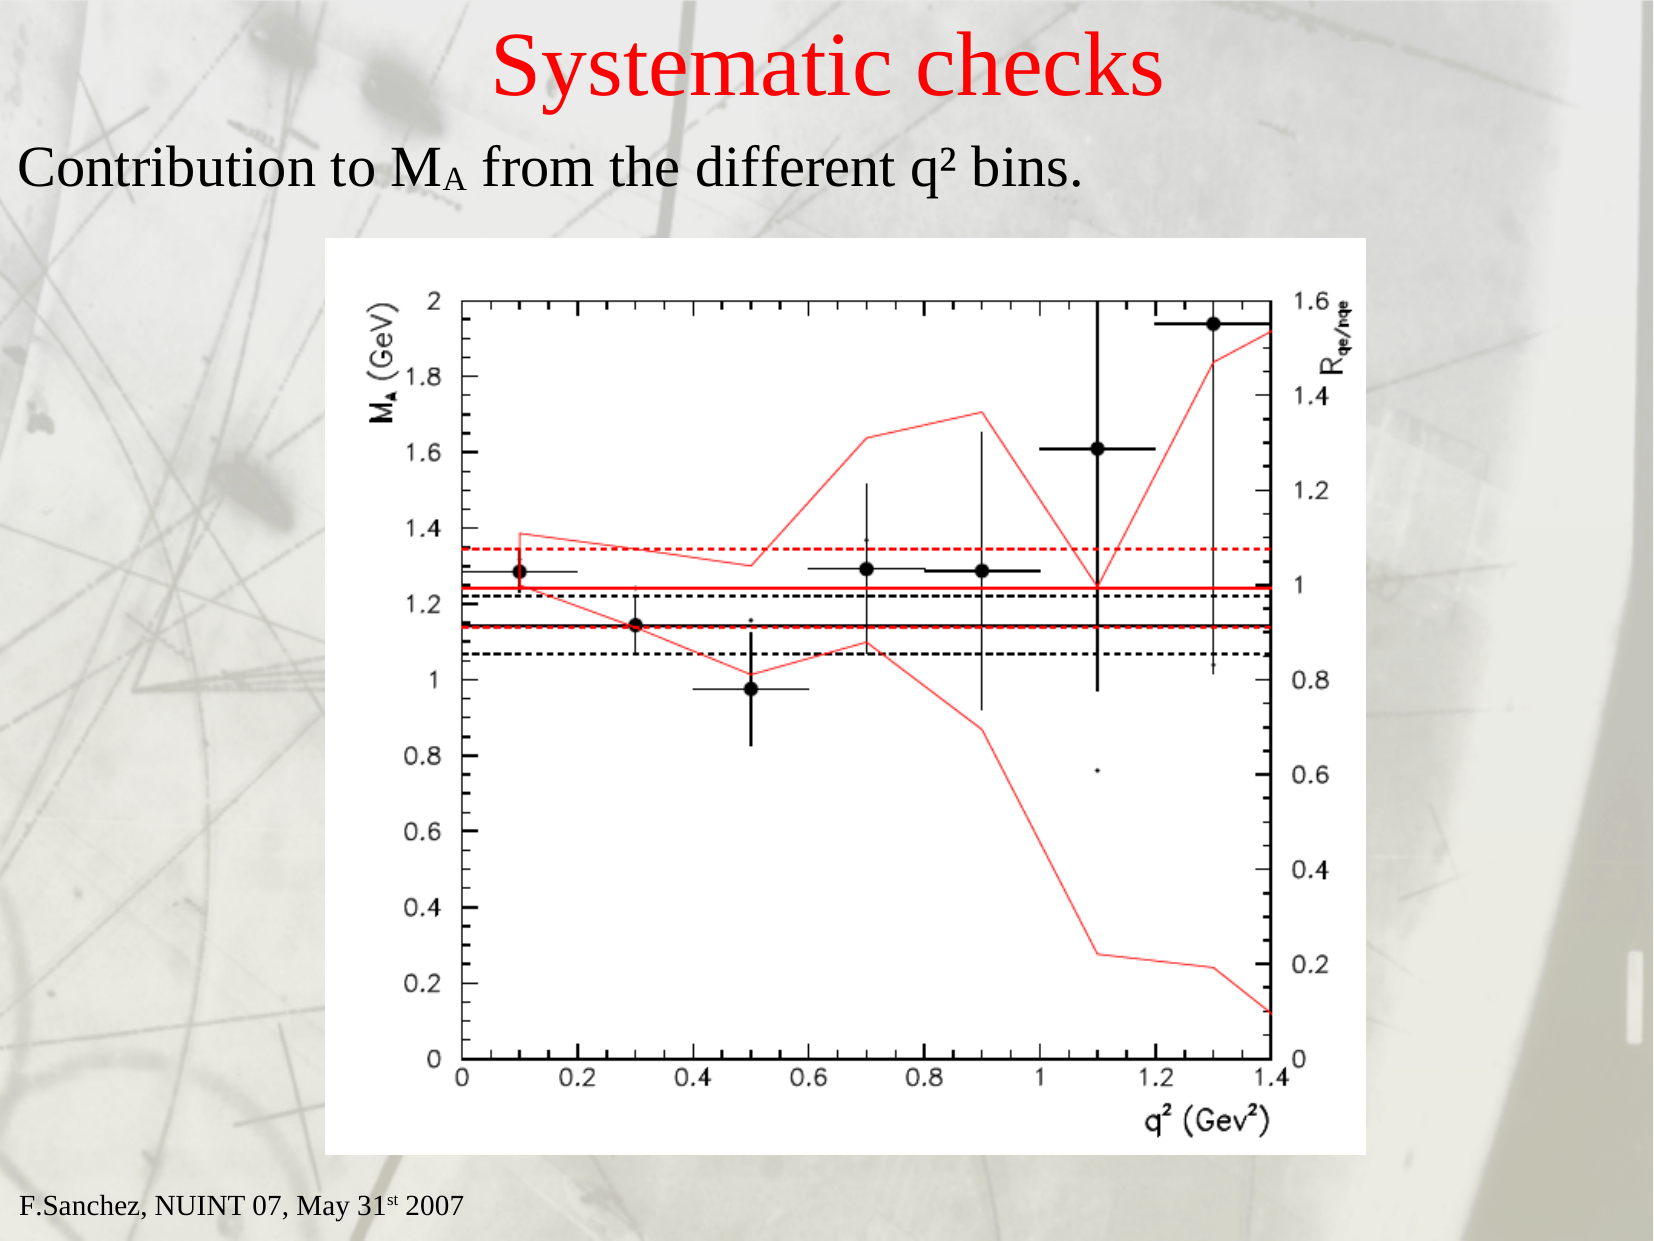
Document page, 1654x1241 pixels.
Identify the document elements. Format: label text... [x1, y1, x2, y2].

list Contribution to MA from the different q² bins. [0, 134, 1534, 230]
title Systematic checks [84, 0, 1573, 130]
picture [0, 0, 1654, 1241]
